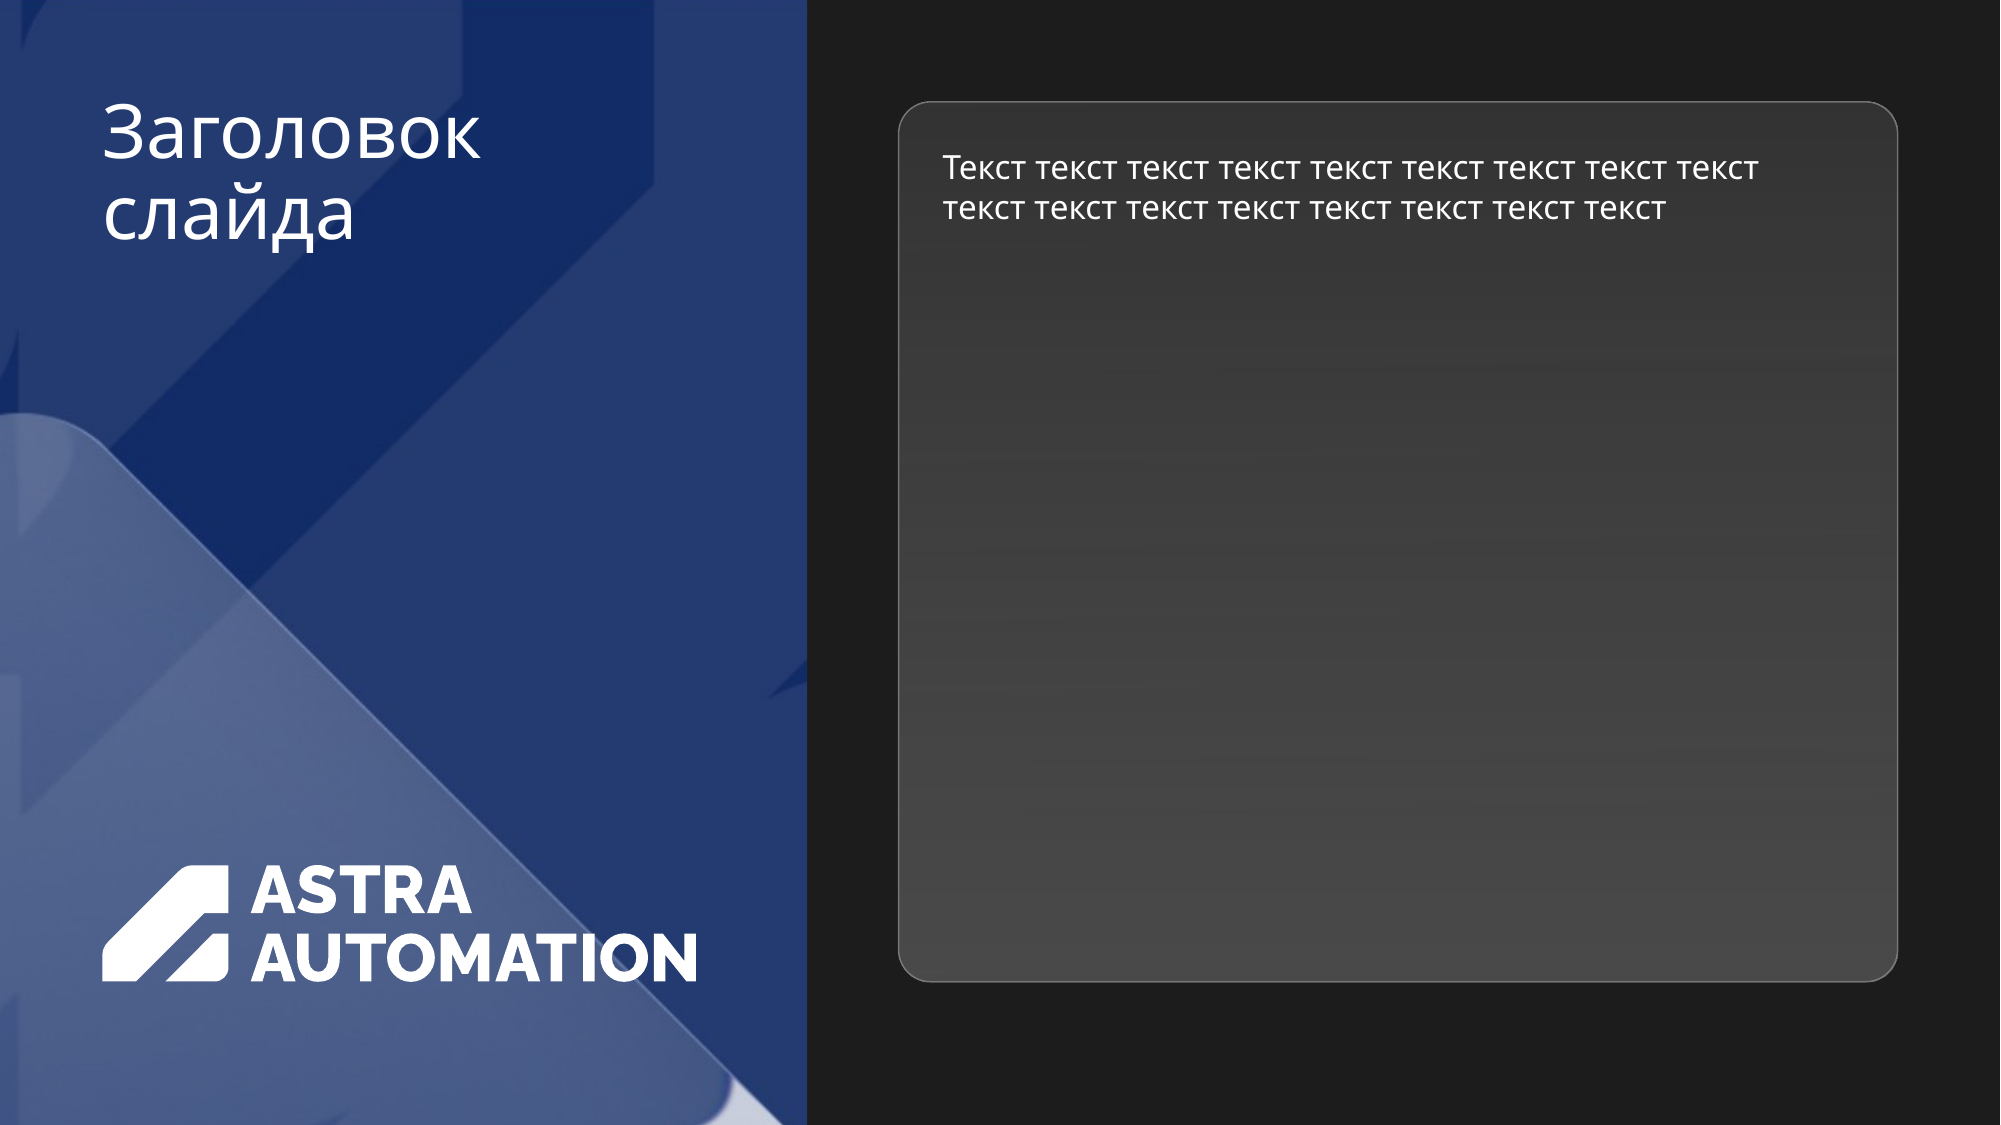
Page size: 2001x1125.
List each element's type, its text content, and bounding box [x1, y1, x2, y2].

text_box [898, 101, 1898, 982]
picture [102, 0, 808, 1125]
text_box Текст текст текст текст текст текст текст текст текст текст текст текст текст текст текст текст текст [927, 138, 1866, 235]
title Заголовок слайда [87, 86, 685, 340]
